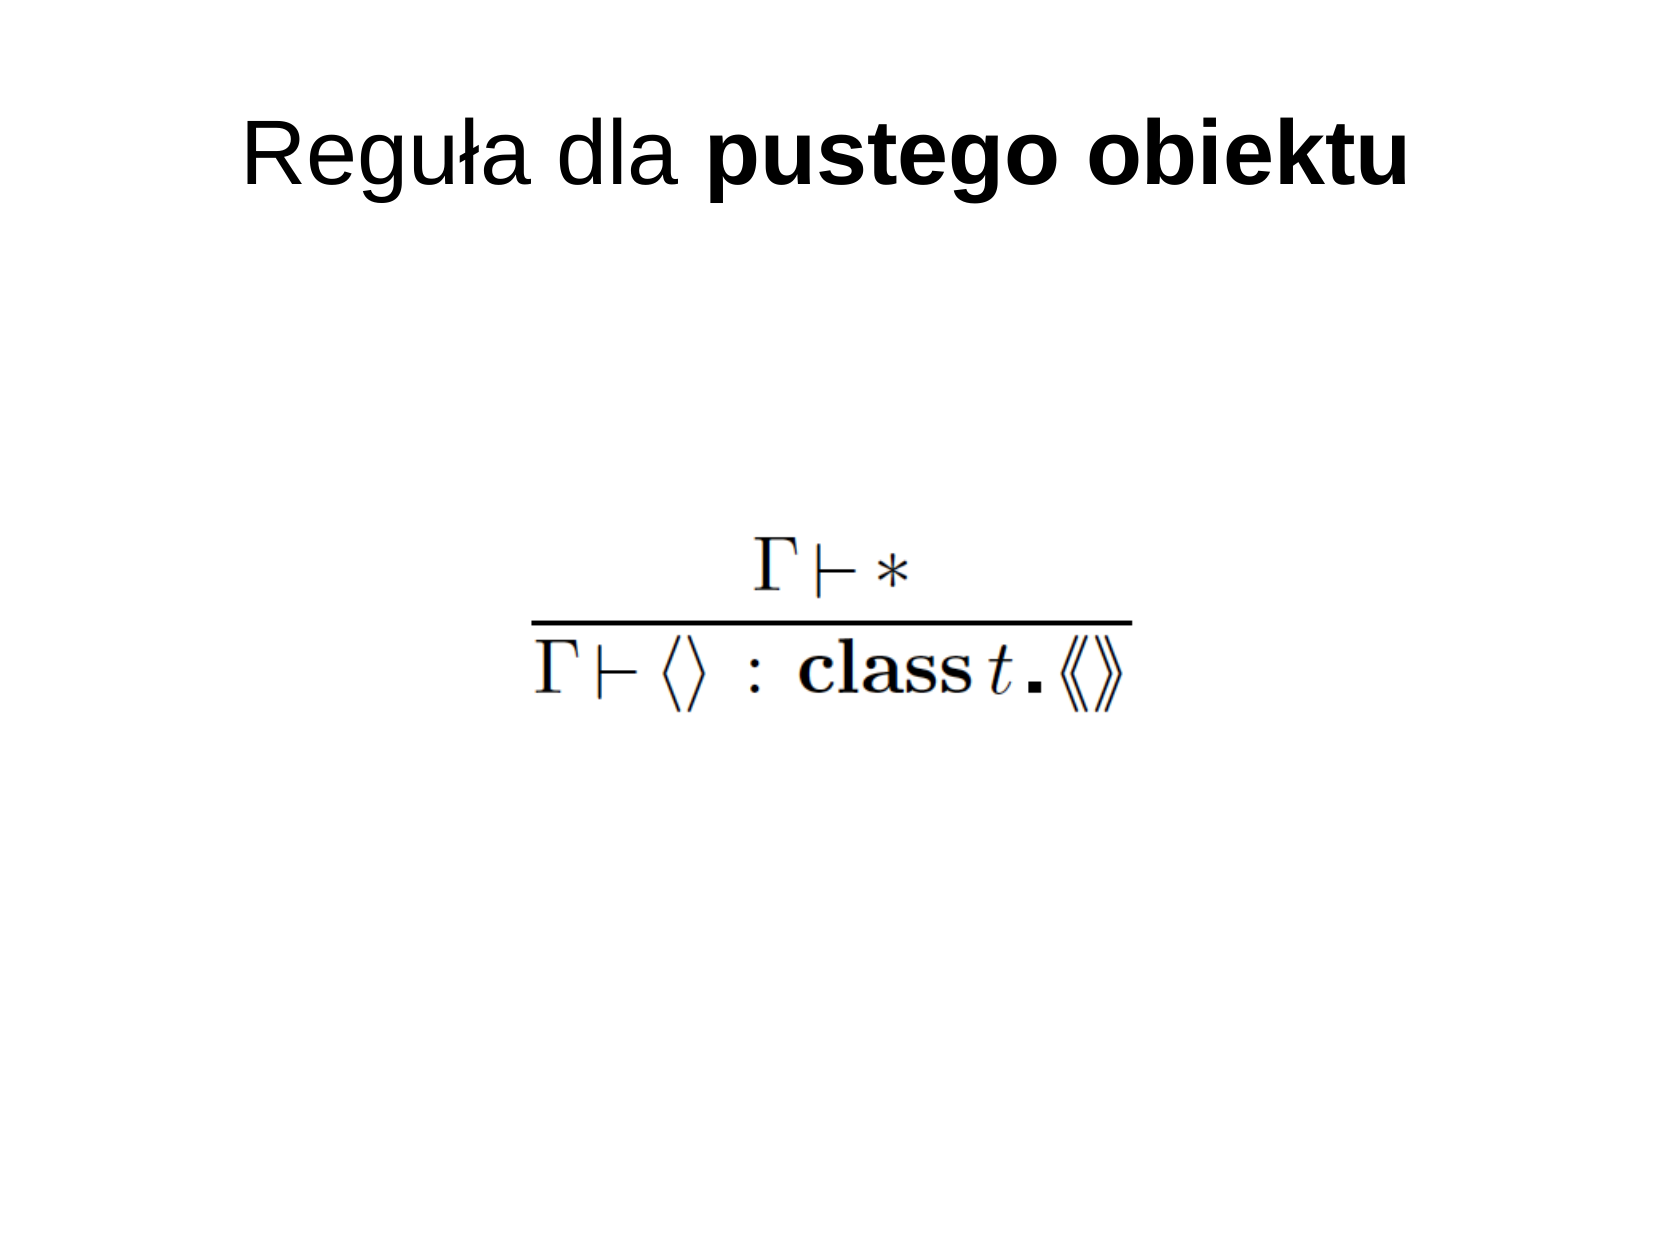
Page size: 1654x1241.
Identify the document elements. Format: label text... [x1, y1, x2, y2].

title Reguła dla pustego obiektu [82, 49, 1571, 257]
picture [487, 499, 1174, 746]
